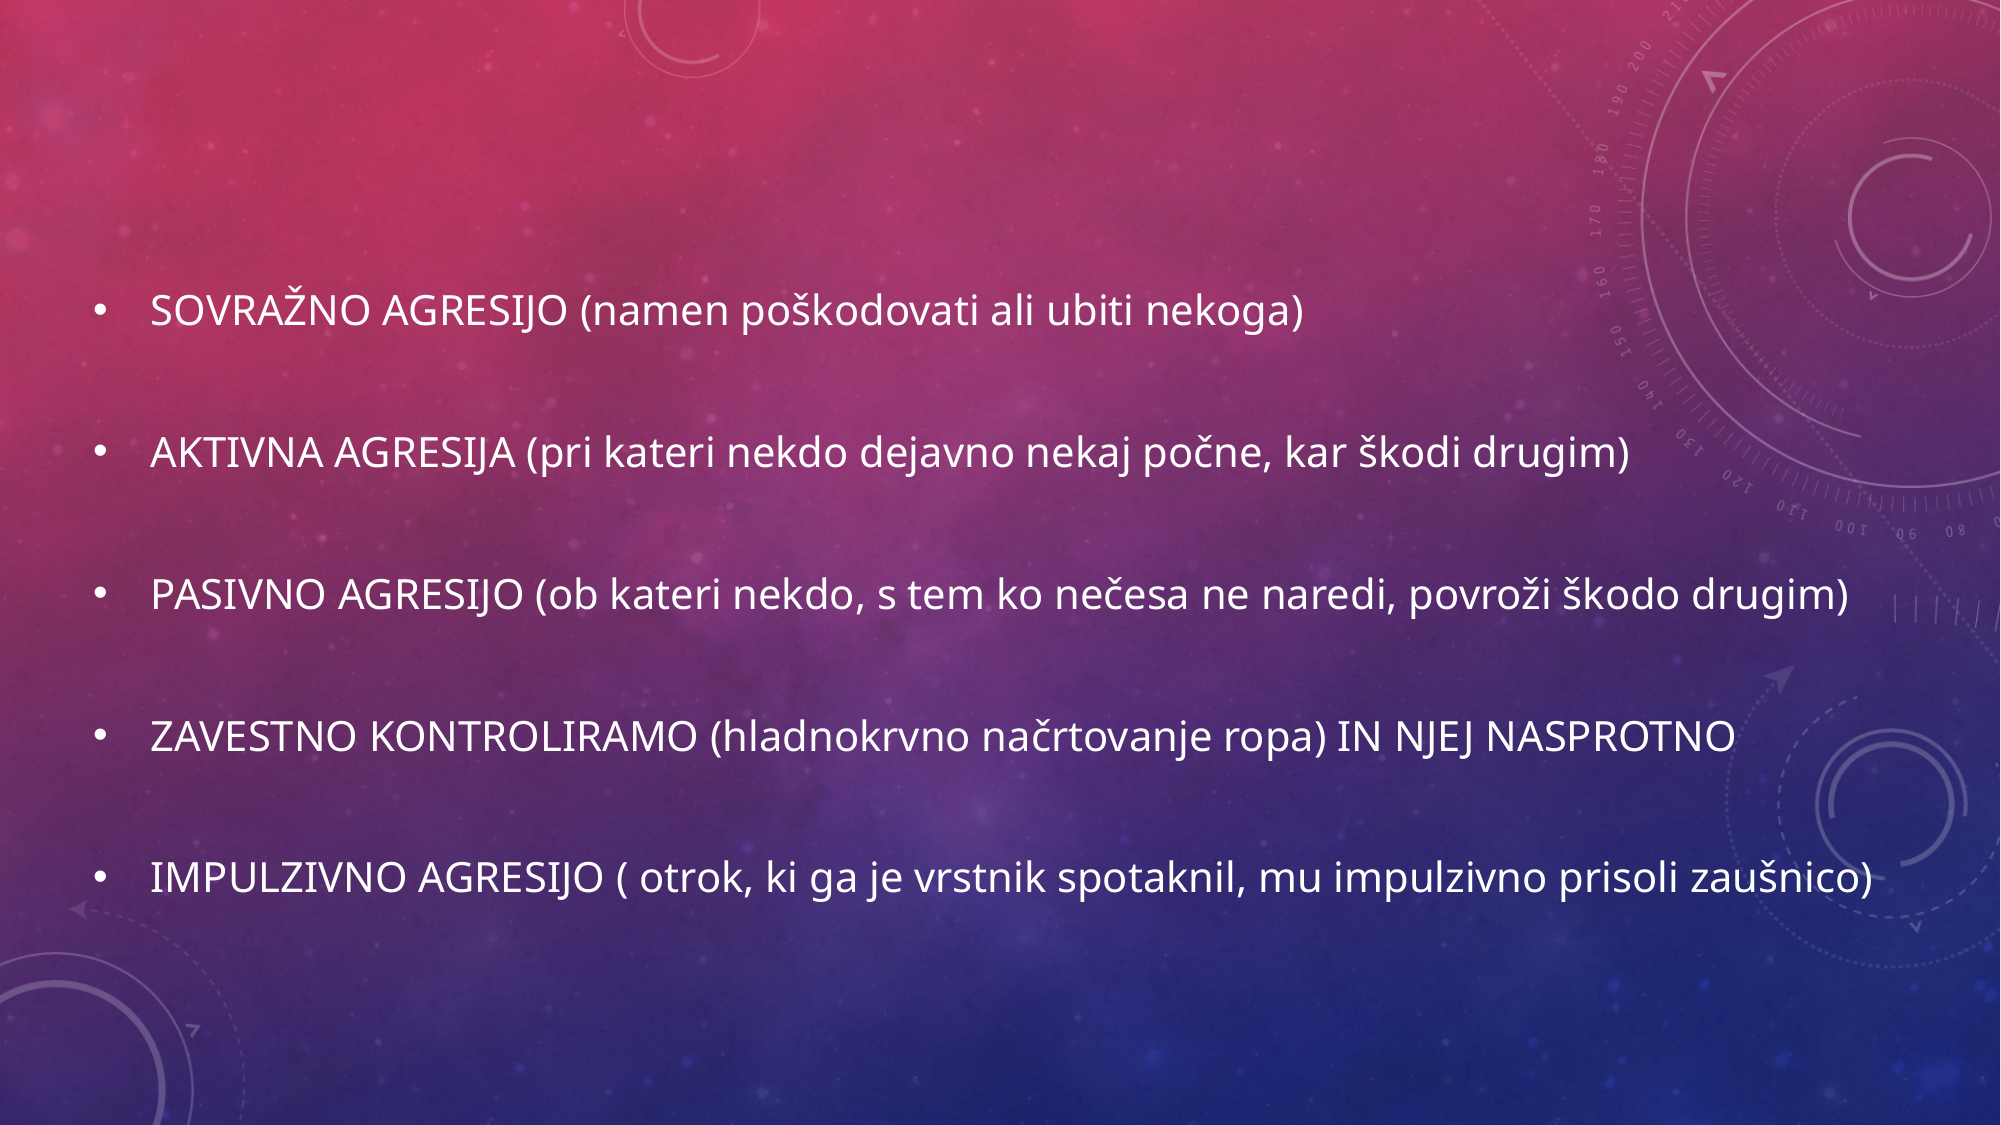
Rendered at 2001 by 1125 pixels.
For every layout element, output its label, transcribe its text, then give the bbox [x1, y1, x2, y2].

list SOVRAŽNO AGRESIJO (namen poškodovati ali ubiti nekoga) AKTIVNA AGRESIJA (pri kateri nekdo dejavno nekaj počne, kar škodi drugim) PASIVNO AGRESIJO (ob kateri nekdo, s tem ko nečesa ne naredi, povroži škodo drugim) ZAVESTNO KONTROLIRAMO (hladnokrvno načrtovanje ropa) IN NJEJ NASPROTNO IMPULZIVNO AGRESIJO ( otrok, ki ga je vrstnik spotaknil, mu impulzivno prisoli zaušnico) [78, 169, 1896, 1082]
picture [0, 0, 2001, 1125]
